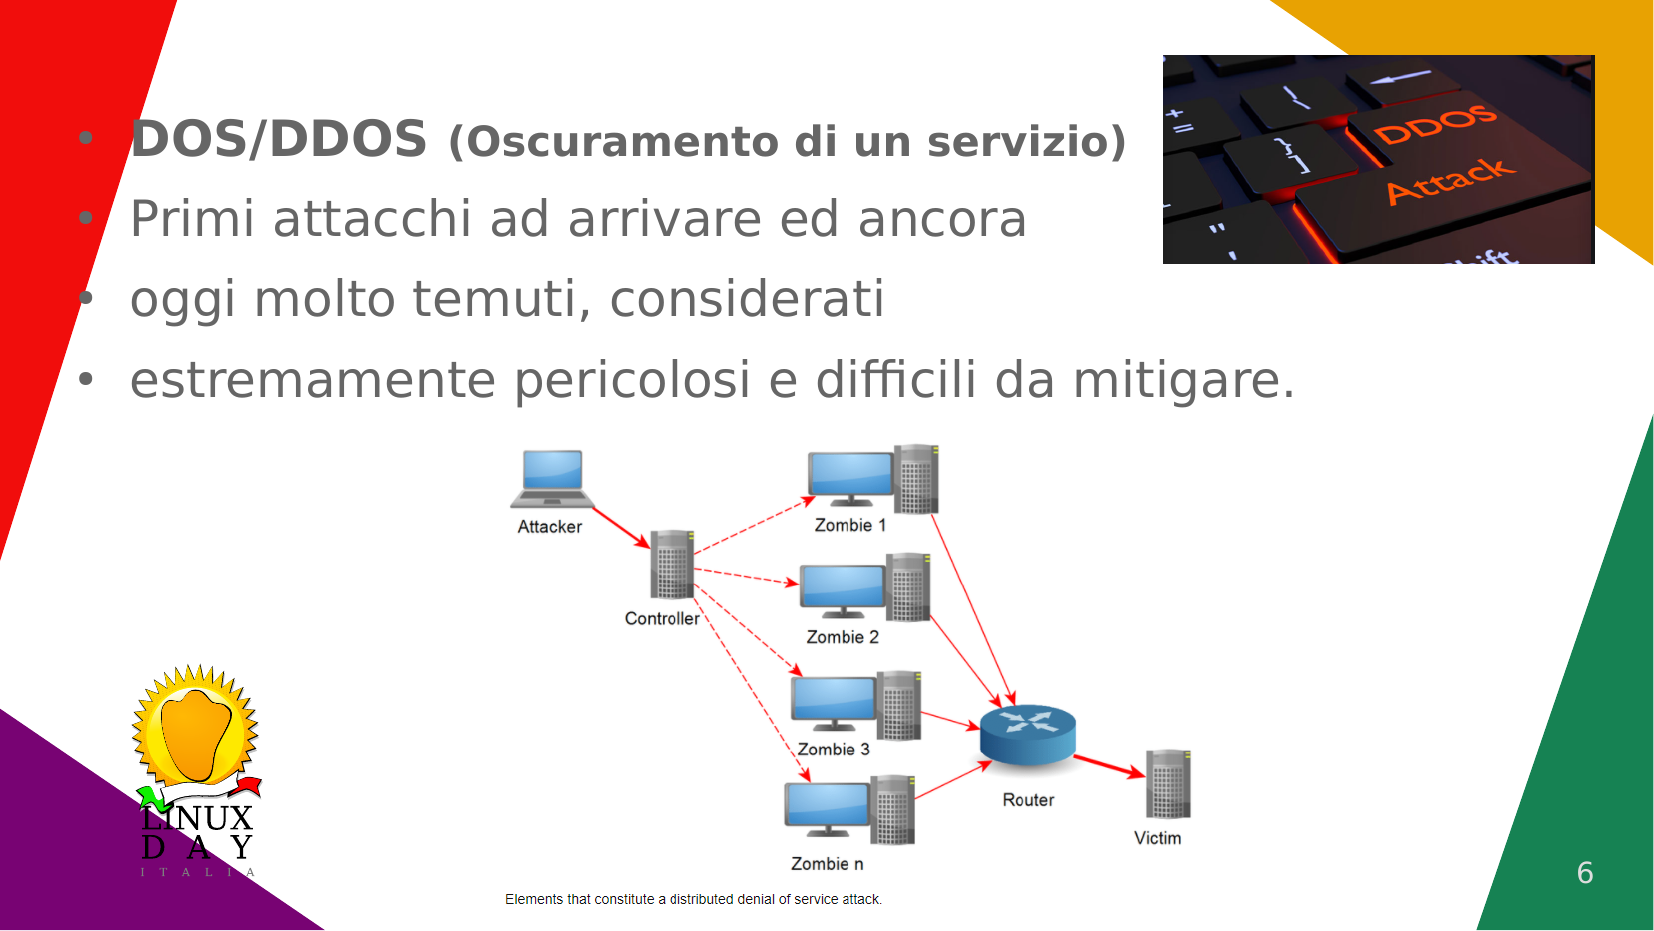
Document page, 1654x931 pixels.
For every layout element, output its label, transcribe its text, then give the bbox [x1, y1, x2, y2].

picture [0, 644, 404, 931]
list DOS/DDOS (Oscuramento di un servizio) Primi attacchi ad arrivare ed ancora oggi molto temuti, considerati estremamente pericolosi e difficili da mitigare. [59, 29, 1654, 886]
picture [500, 417, 1195, 920]
picture [1163, 55, 1595, 264]
